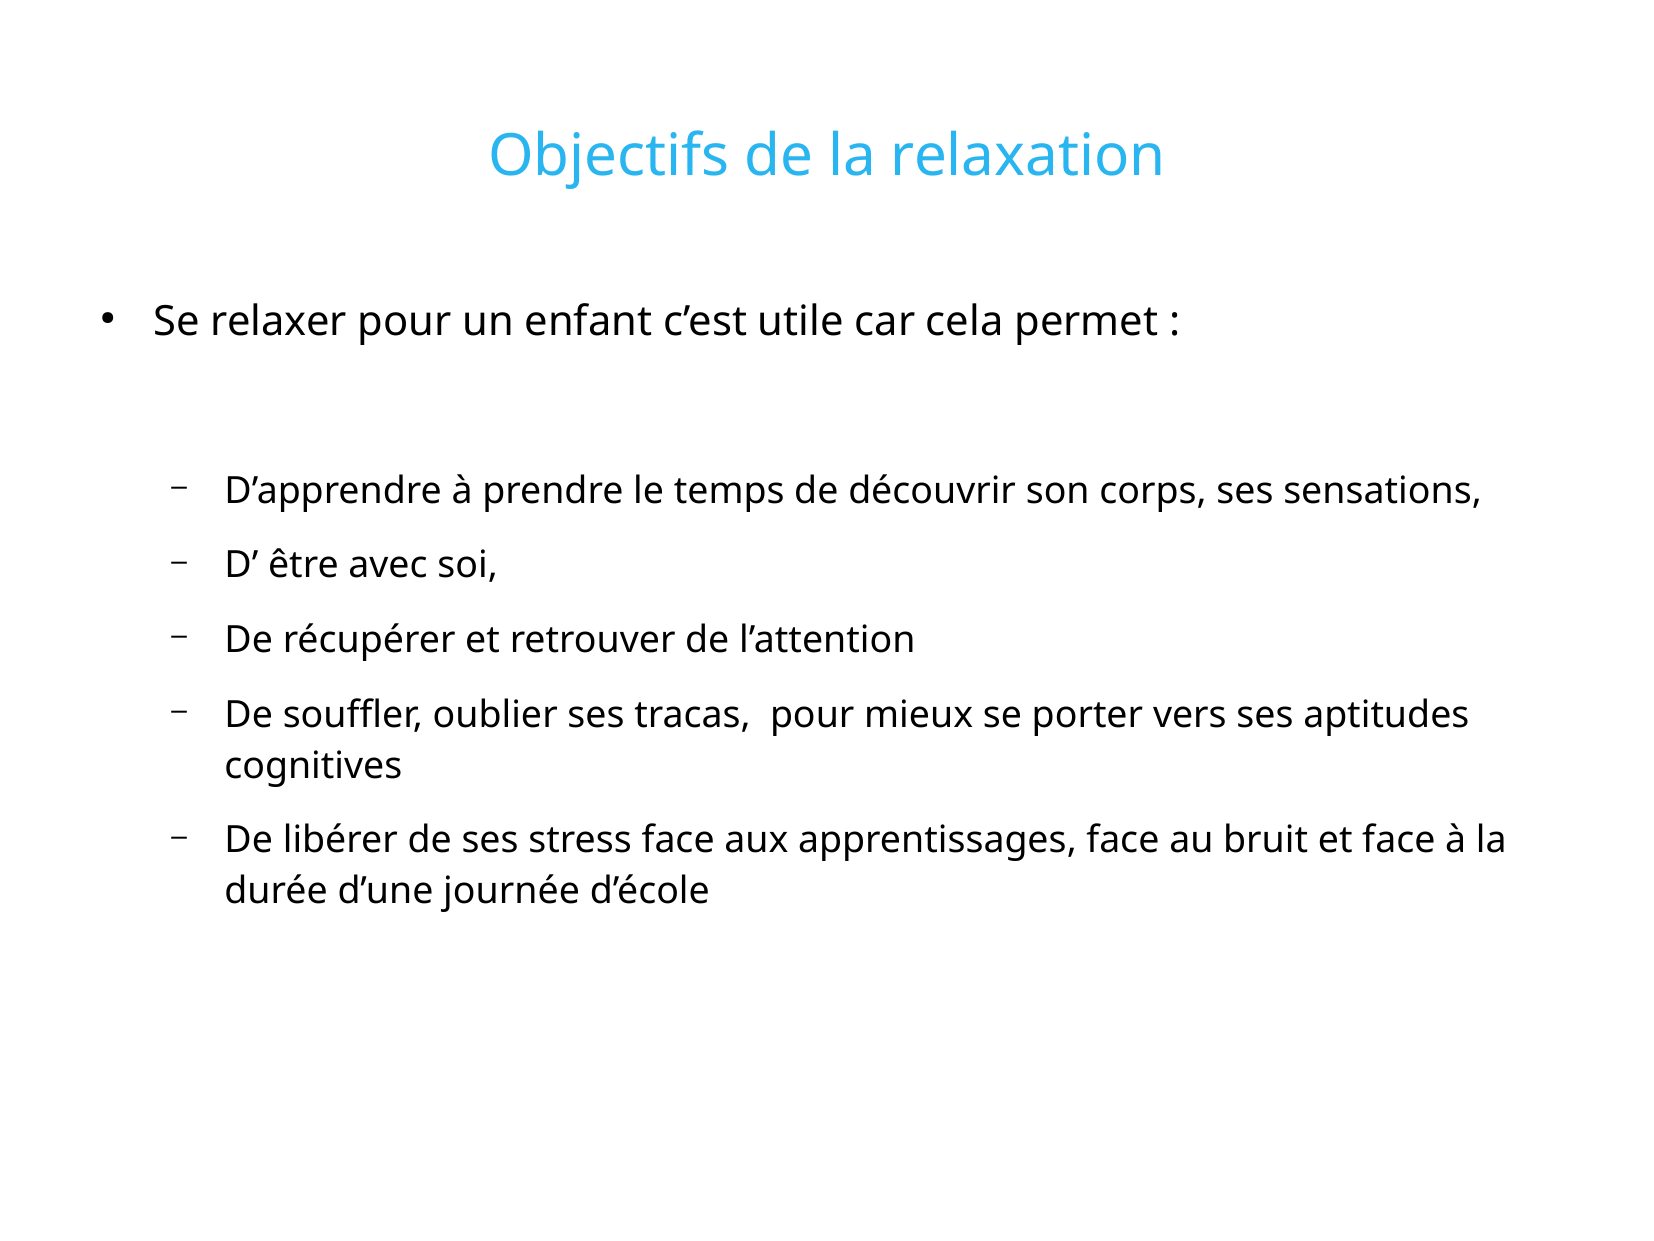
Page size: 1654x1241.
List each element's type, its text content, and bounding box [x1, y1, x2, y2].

list Se relaxer pour un enfant c’est utile car cela permet : D’apprendre à prendre le temps de découvrir son corps, ses sensations, D’ être avec soi, De récupérer et retrouver de l’attention De souffler, oublier ses tracas, pour mieux se porter vers ses aptitudes cognitives De libérer de ses stress face aux apprentissages, face au bruit et face à la durée d’une journée d’école [82, 290, 1571, 1010]
title Objectifs de la relaxation [82, 49, 1571, 257]
